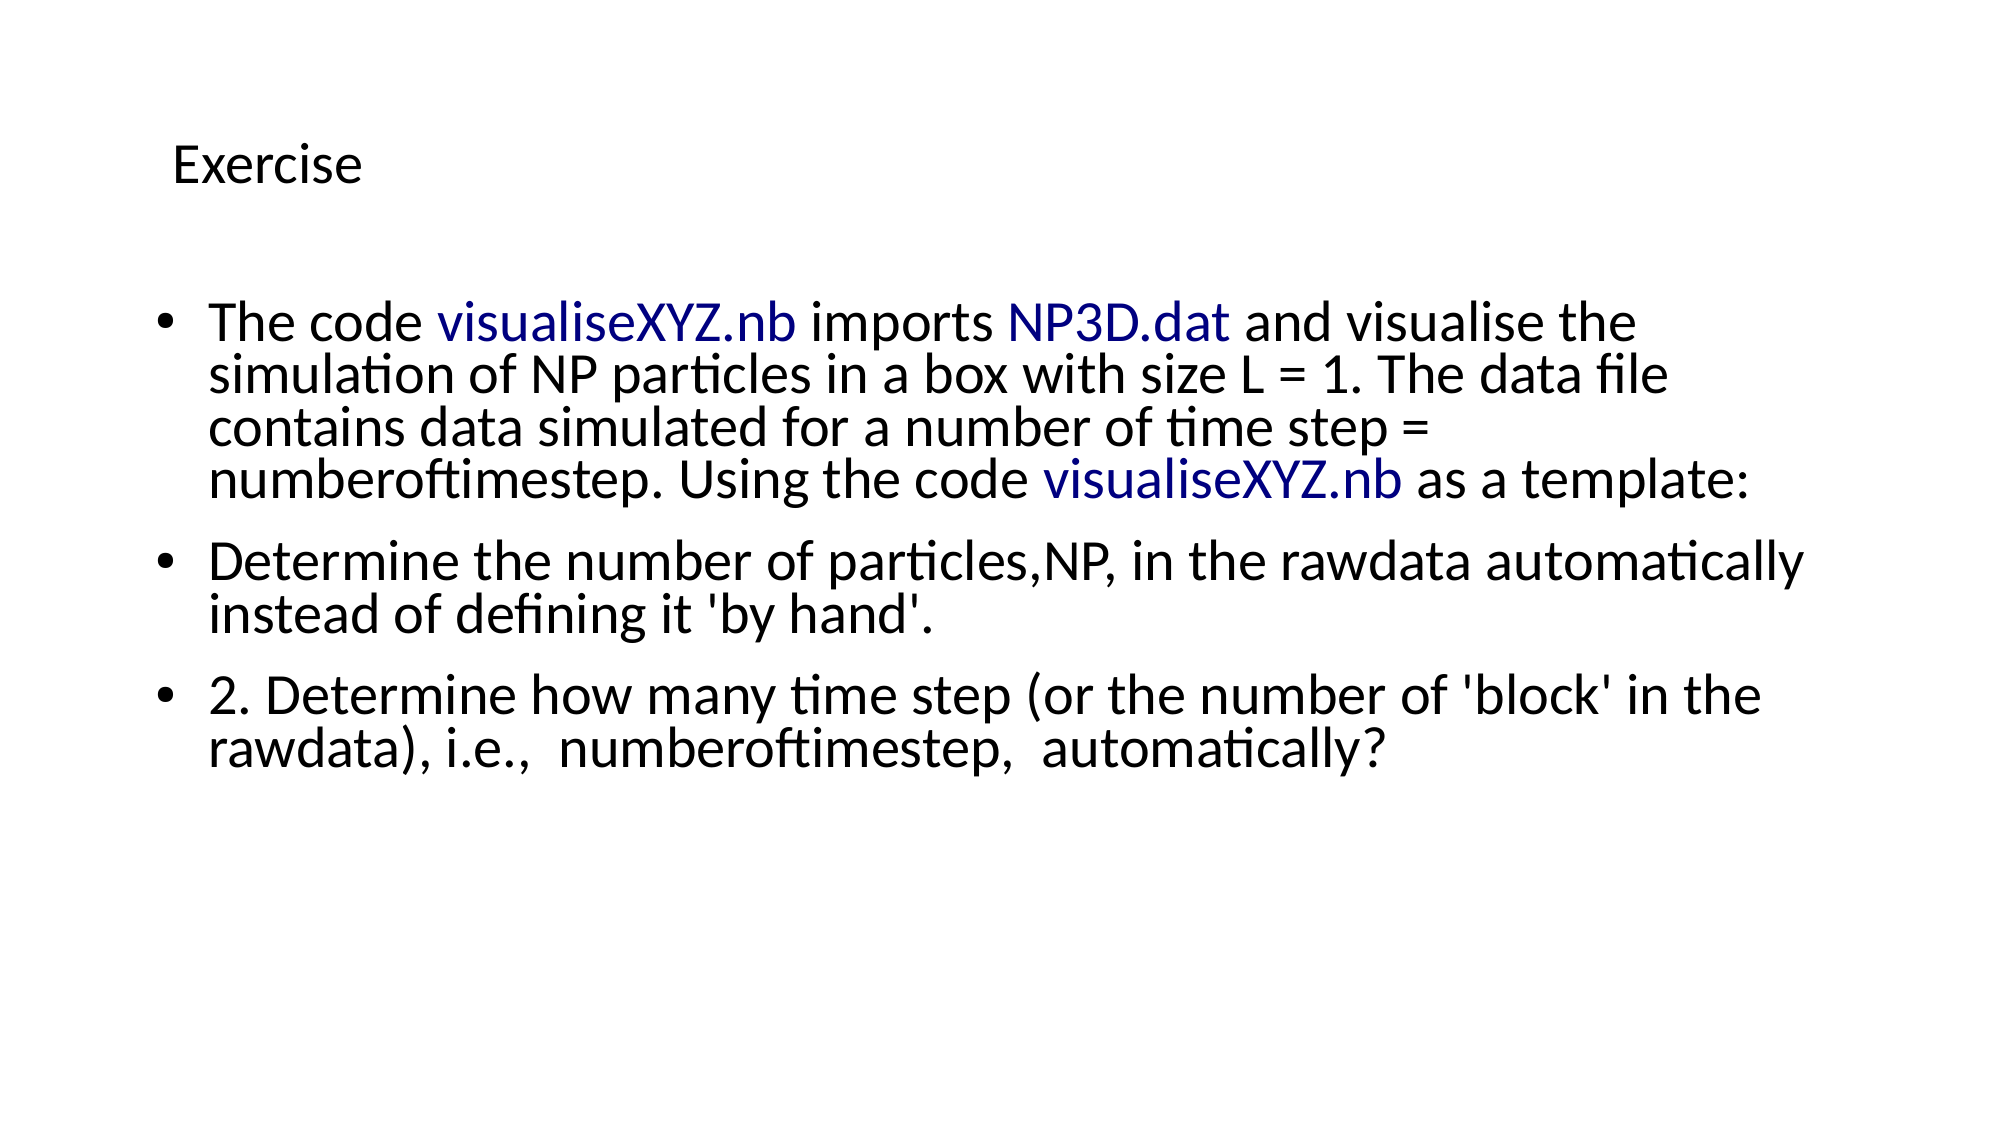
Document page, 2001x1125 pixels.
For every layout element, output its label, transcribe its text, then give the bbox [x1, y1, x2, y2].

title Exercise [137, 59, 1863, 278]
list The code visualiseXYZ.nb imports NP3D.dat and visualise the simulation of NP particles in a box with size L = 1. The data file contains data simulated for a number of time step = numberoftimestep. Using the code visualiseXYZ.nb as a template: Determine the number of particles,NP, in the rawdata automatically instead of defining it 'by hand'. 2. Determine how many time step (or the number of 'block' in the rawdata), i.e., numberoftimestep, automatically? [137, 299, 1863, 1014]
